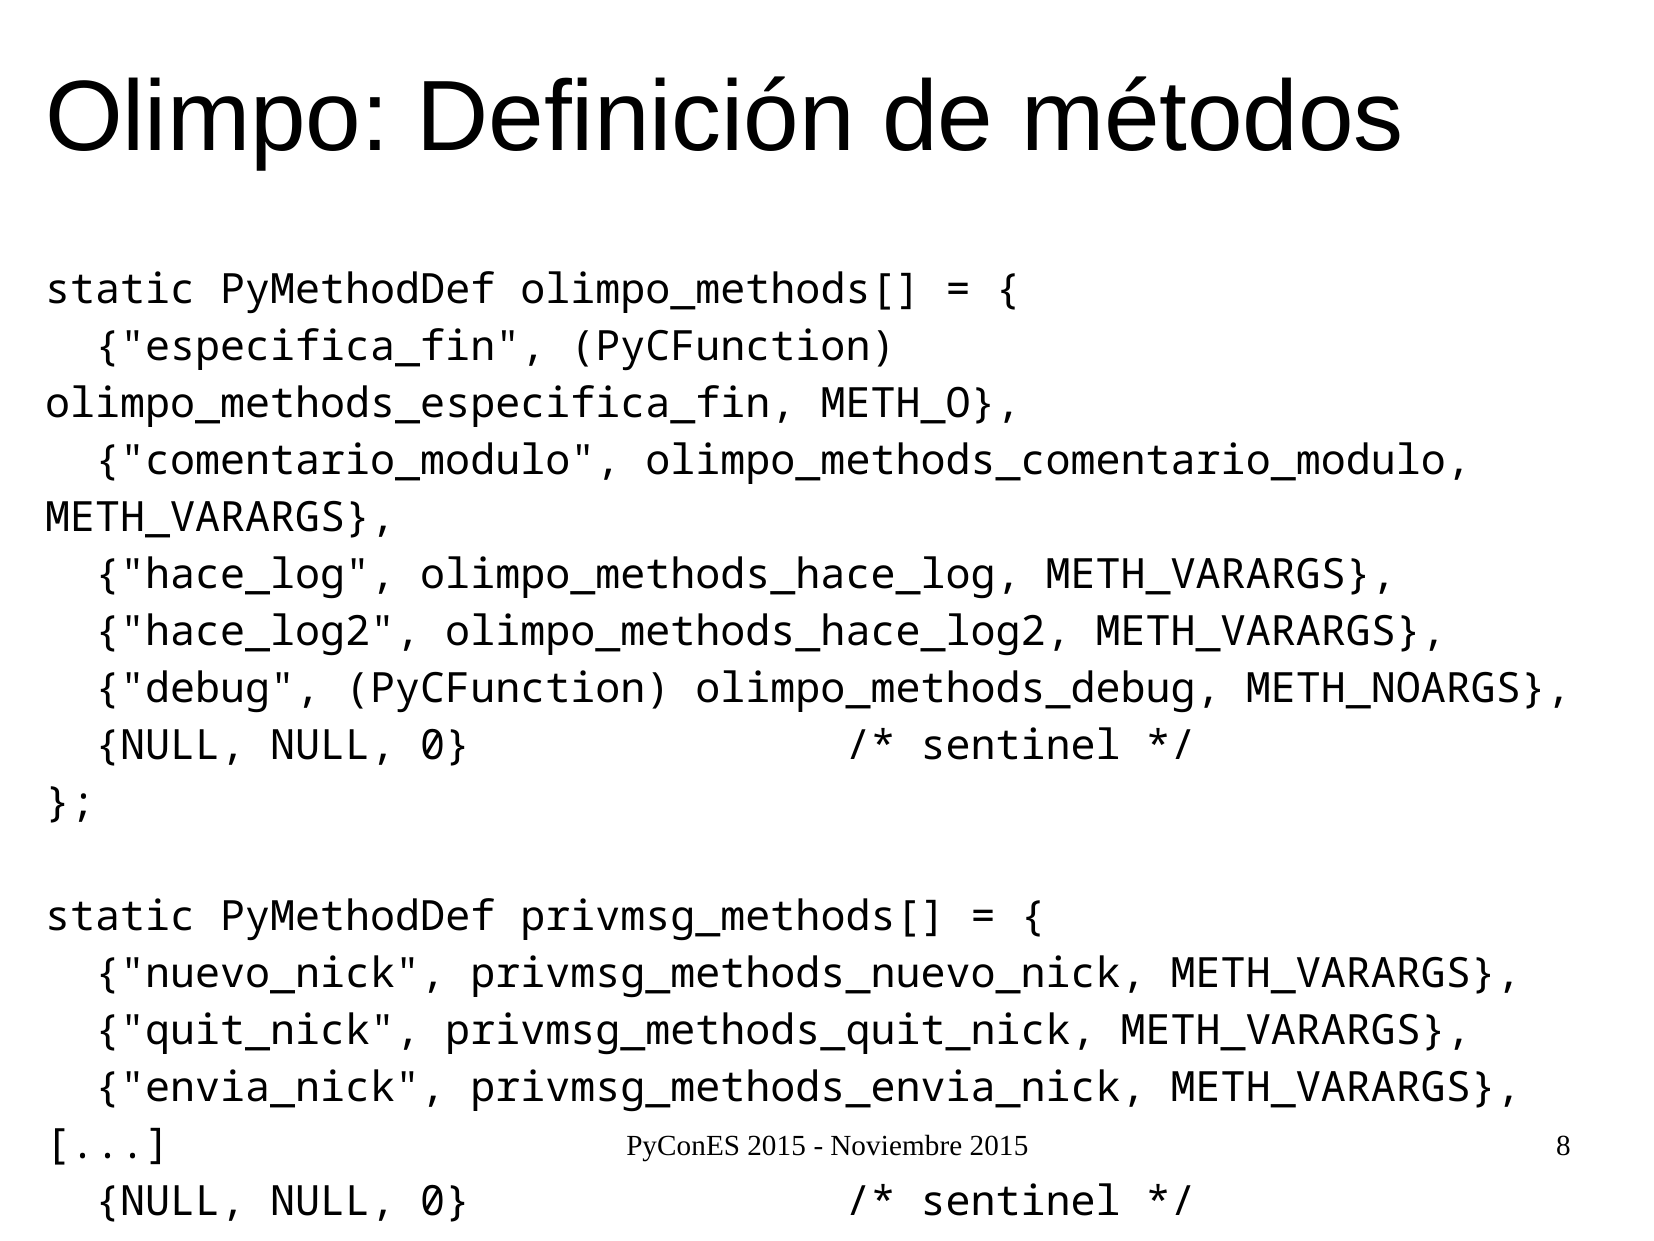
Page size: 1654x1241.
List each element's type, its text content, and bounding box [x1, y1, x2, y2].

subtitle Olimpo: Definición de métodos static PyMethodDef olimpo_methods[] = { {"especifica_fin", (PyCFunction) olimpo_methods_especifica_fin, METH_O}, {"comentario_modulo", olimpo_methods_comentario_modulo, METH_VARARGS}, {"hace_log", olimpo_methods_hace_log, METH_VARARGS}, {"hace_log2", olimpo_methods_hace_log2, METH_VARARGS}, {"debug", (PyCFunction) olimpo_methods_debug, METH_NOARGS}, {NULL, NULL, 0} /* sentinel */ }; static PyMethodDef privmsg_methods[] = { {"nuevo_nick", privmsg_methods_nuevo_nick, METH_VARARGS}, {"quit_nick", privmsg_methods_quit_nick, METH_VARARGS}, {"envia_nick", privmsg_methods_envia_nick, METH_VARARGS}, [...] {NULL, NULL, 0} /* sentinel */ }; [45, 60, 1606, 1173]
